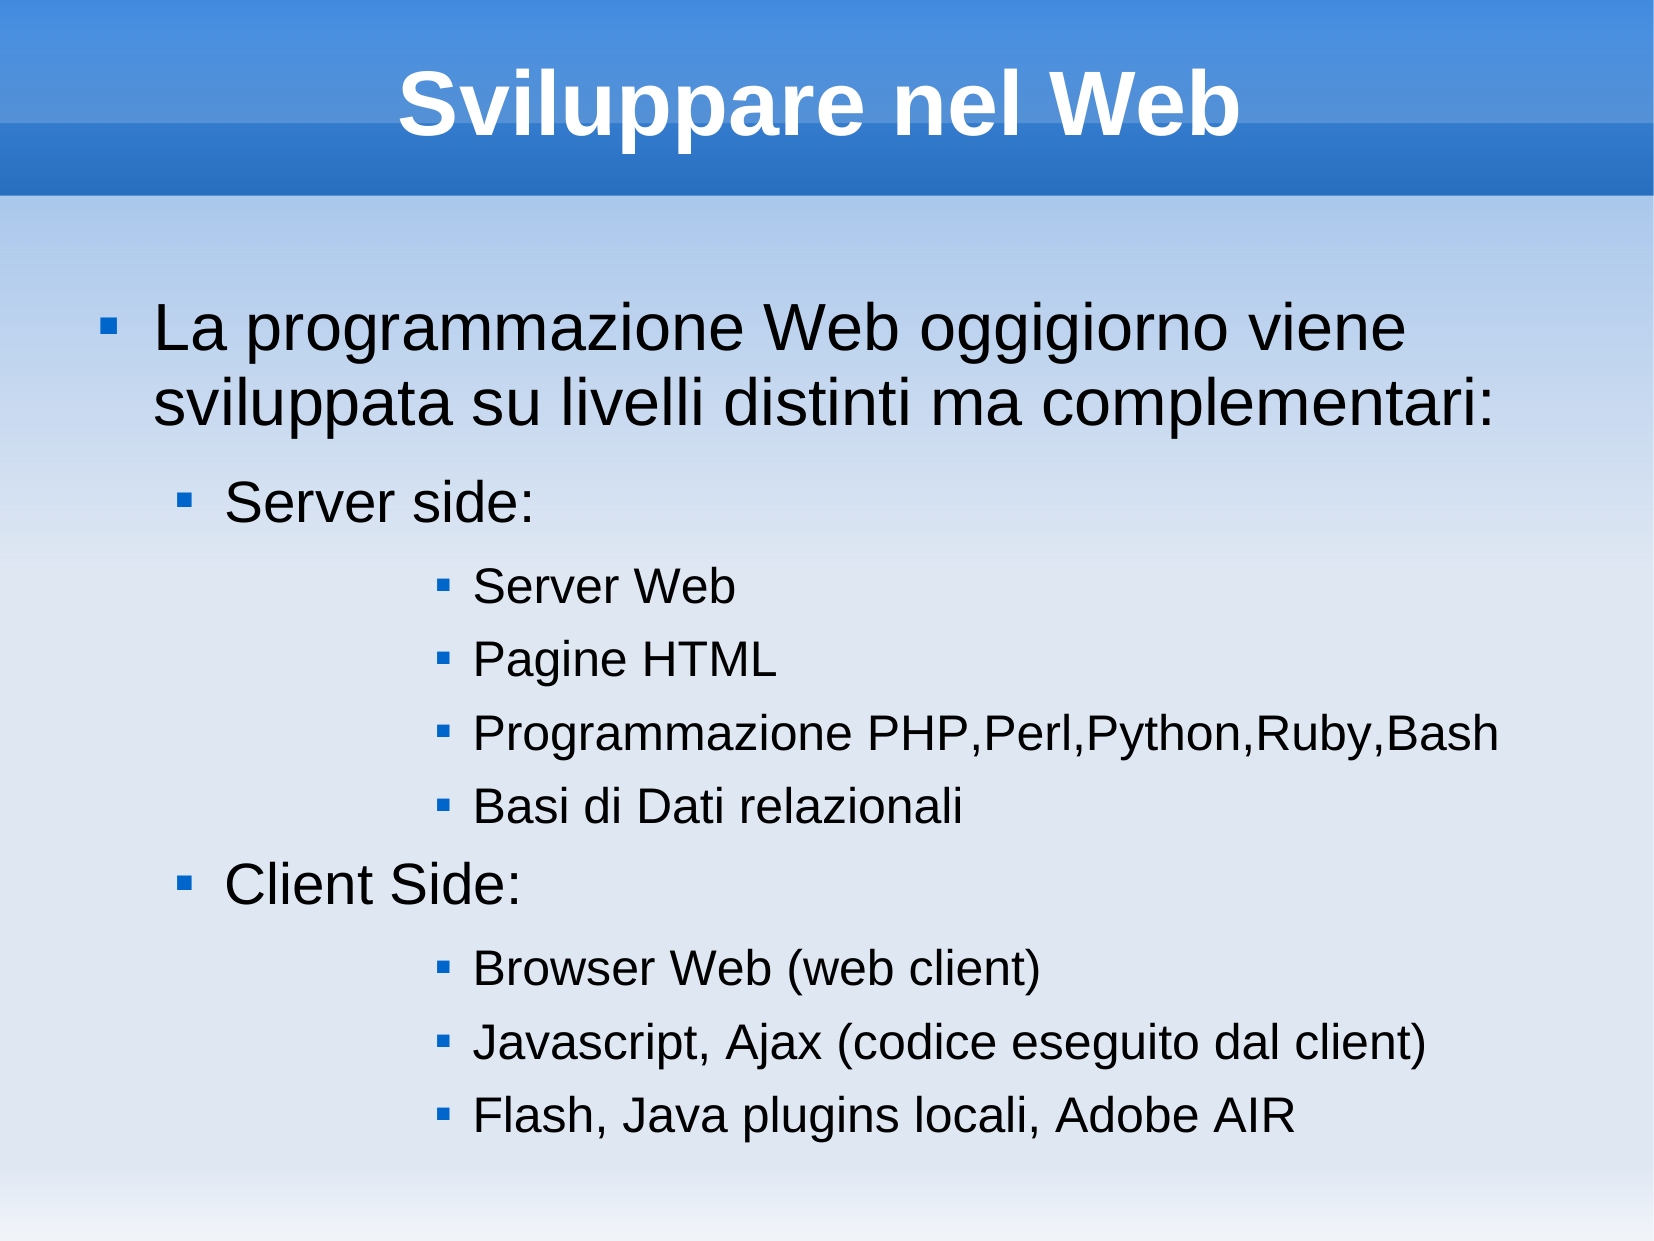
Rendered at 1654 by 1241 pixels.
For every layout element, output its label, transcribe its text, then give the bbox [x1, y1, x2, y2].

list La programmazione Web oggigiorno viene sviluppata su livelli distinti ma complementari: Server side: Server Web Pagine HTML Programmazione PHP,Perl,Python,Ruby,Bash Basi di Dati relazionali Client Side: Browser Web (web client) Javascript, Ajax (codice eseguito dal client) Flash, Java plugins locali, Adobe AIR [82, 290, 1571, 1144]
title Sviluppare nel Web [76, 7, 1565, 200]
picture [0, 0, 1654, 1241]
